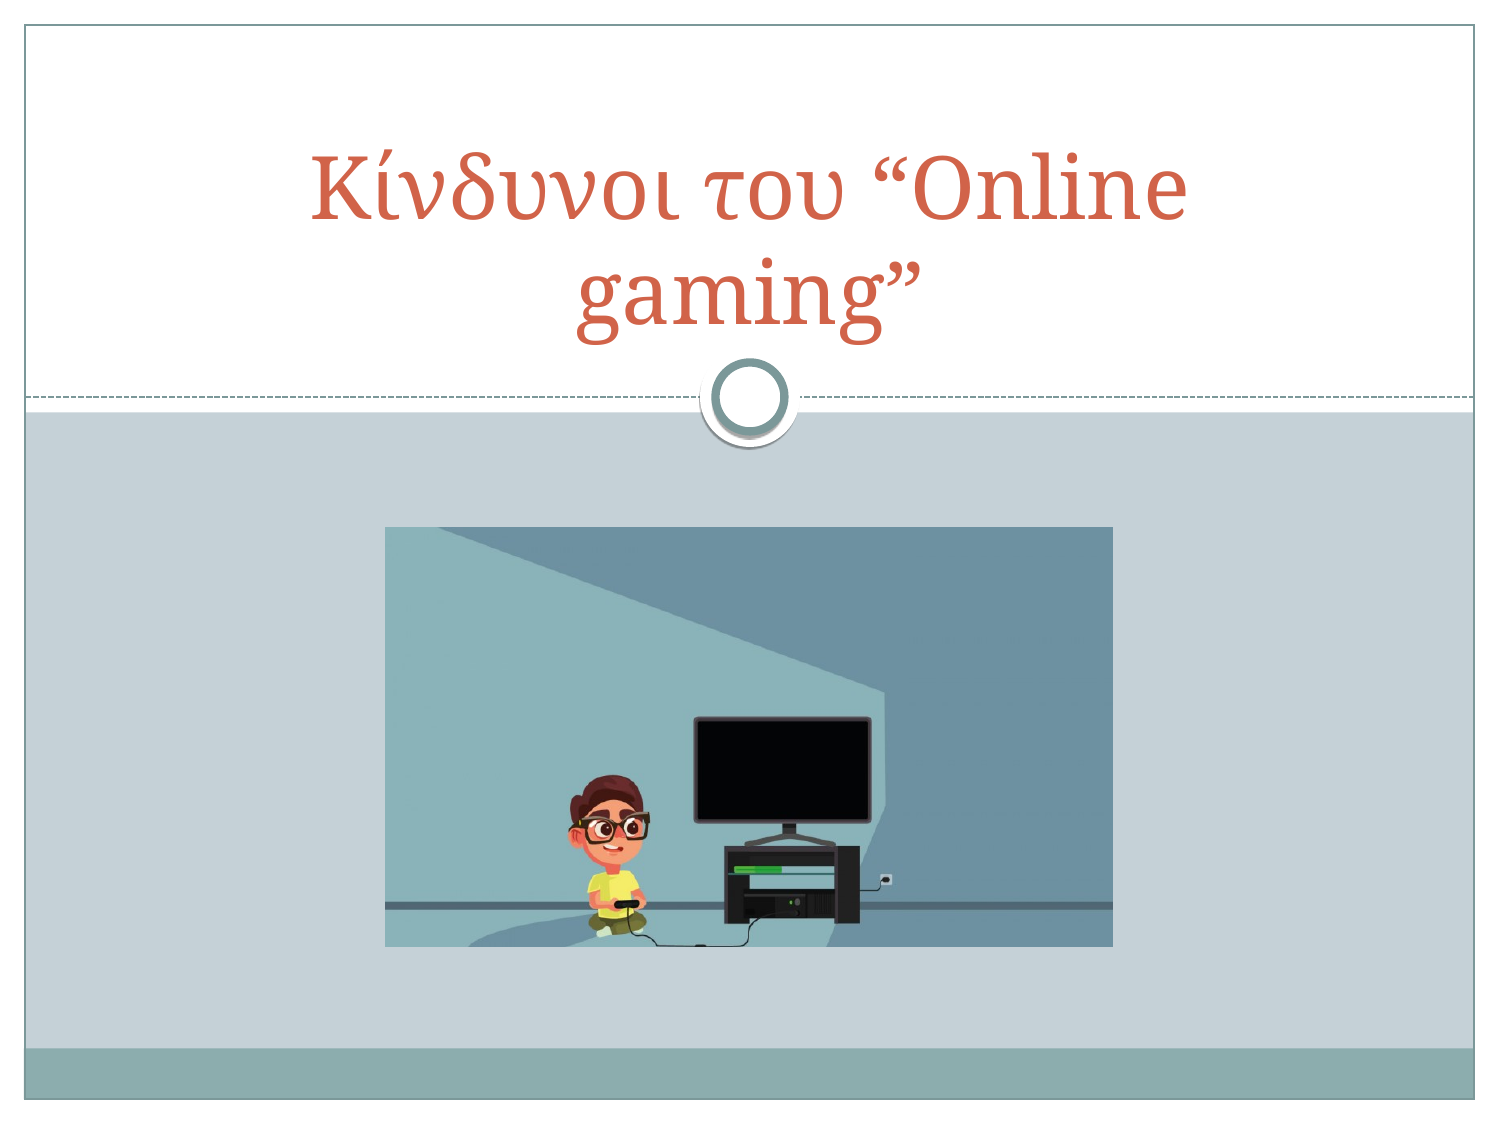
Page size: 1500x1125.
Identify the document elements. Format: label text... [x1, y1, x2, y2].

picture [385, 527, 1113, 947]
title Κίνδυνοι του “Online gaming” [112, 62, 1388, 350]
